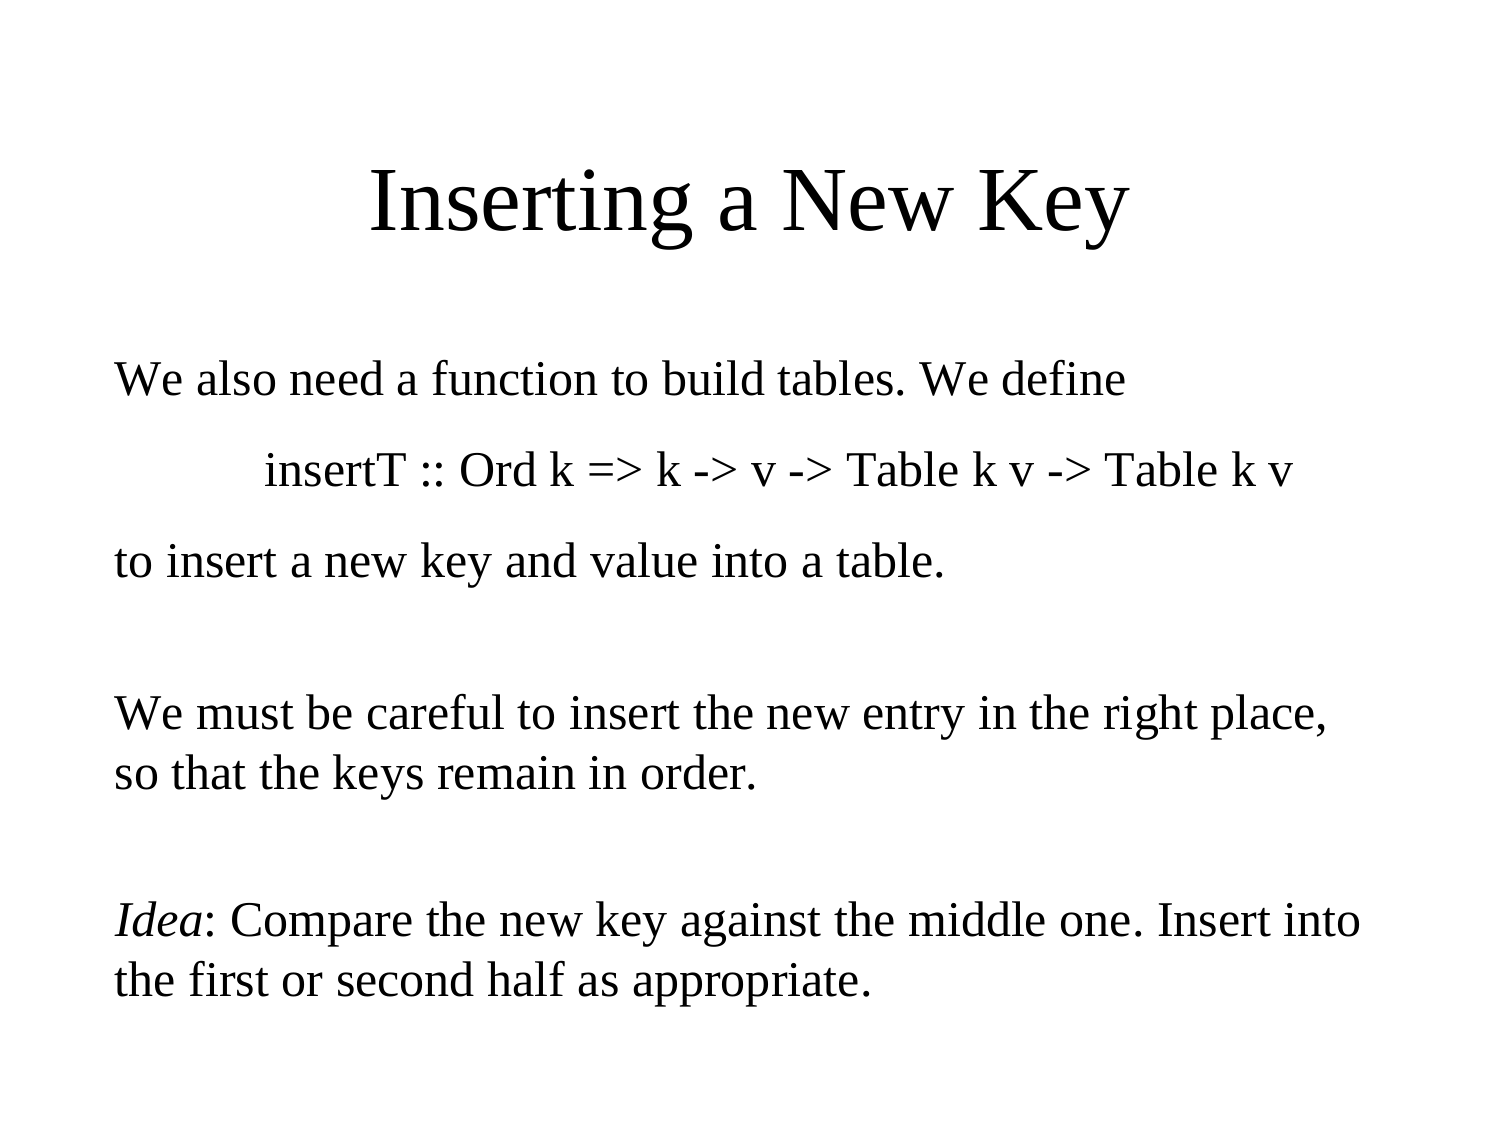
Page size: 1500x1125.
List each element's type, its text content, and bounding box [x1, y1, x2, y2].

title Inserting a New Key [112, 99, 1388, 288]
text_box We also need a function to build tables. We define insertT :: Ord k => k -> v -> Table k v -> Table k v to insert a new key and value into a table. We must be careful to insert the new entry in the right place, so that the keys remain in order. Idea: Compare the new key against the middle one. Insert into the first or second half as appropriate. [99, 337, 1401, 1015]
